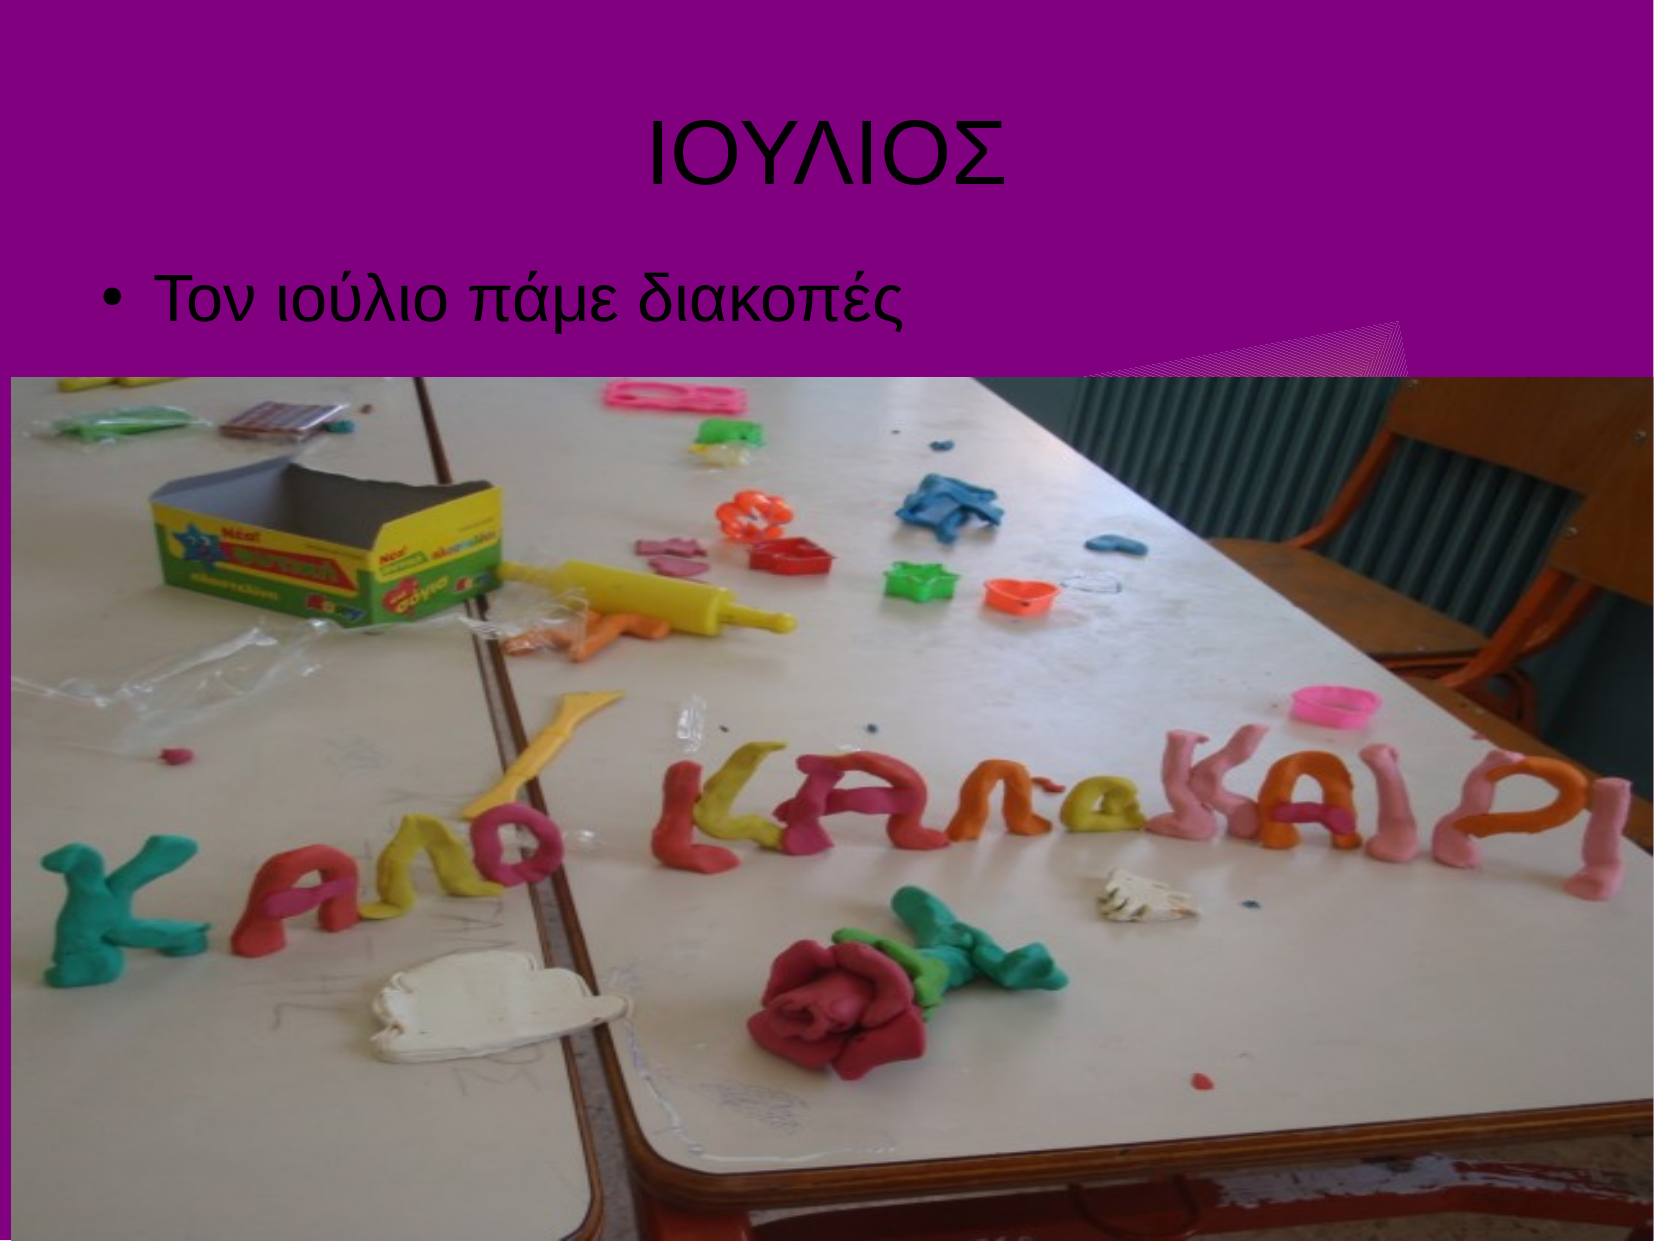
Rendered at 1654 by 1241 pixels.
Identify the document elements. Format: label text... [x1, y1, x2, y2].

title ΙΟΥΛΙΟΣ [82, 49, 1571, 257]
picture [11, 377, 1654, 1241]
list Τον ιούλιο πάμε διακοπές [82, 261, 1538, 377]
